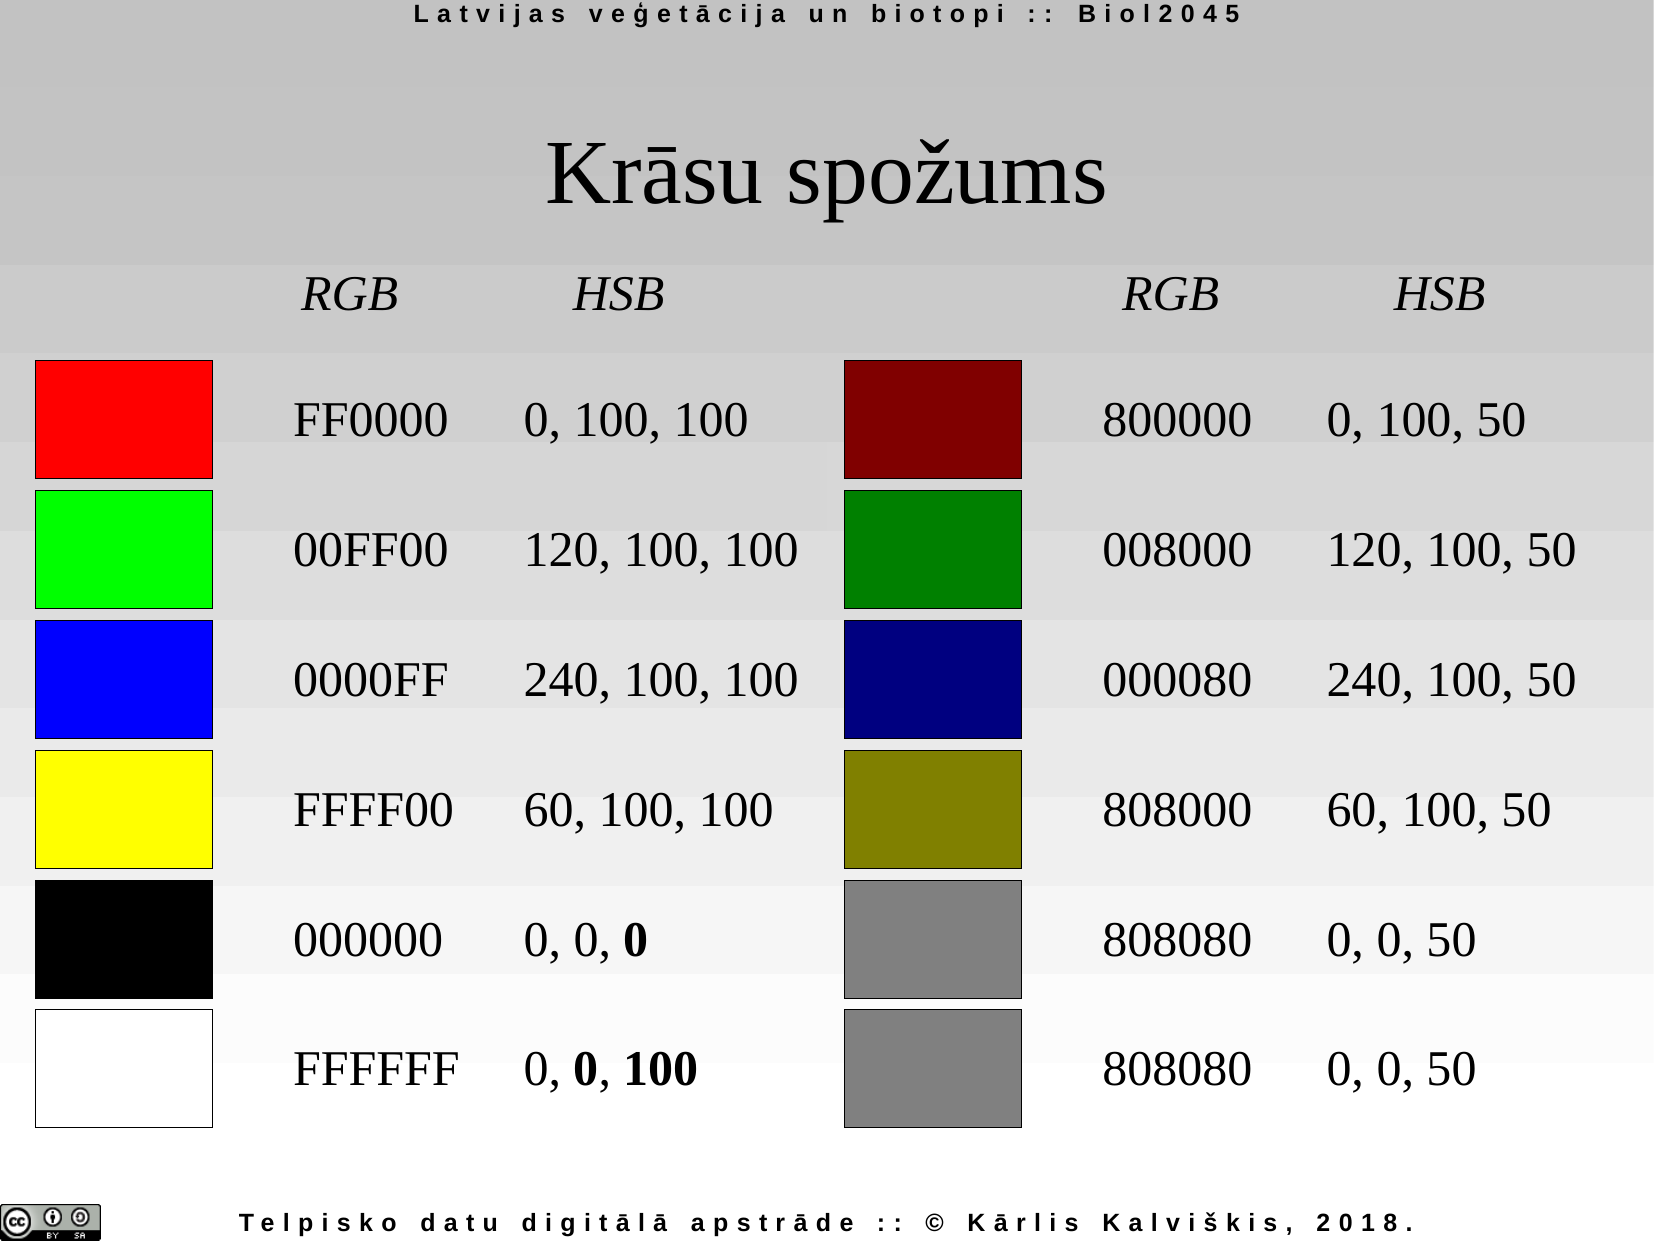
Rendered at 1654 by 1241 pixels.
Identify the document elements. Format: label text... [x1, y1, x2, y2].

text_box FFFF00 [293, 781, 455, 837]
text_box HSB [1393, 265, 1486, 322]
text_box HSB [572, 265, 665, 322]
text_box [844, 1009, 1022, 1128]
text_box 240, 100, 100 [523, 650, 799, 708]
text_box 00FF00 [293, 521, 449, 577]
text_box [35, 360, 213, 479]
text_box [844, 750, 1022, 869]
text_box 000080 [1102, 651, 1253, 707]
text_box FF0000 [293, 391, 449, 447]
text_box 0, 100, 100 [523, 390, 749, 448]
text_box 0, 0, 50 [1326, 1041, 1477, 1097]
text_box [844, 490, 1022, 609]
picture [0, 0, 1654, 1241]
text_box RGB [1122, 265, 1220, 322]
text_box 000000 [293, 911, 444, 967]
text_box 240, 100, 50 [1326, 651, 1577, 707]
text_box 0, 100, 50 [1326, 391, 1527, 447]
text_box 120, 100, 50 [1326, 521, 1577, 577]
text_box FFFFFF [293, 1041, 460, 1097]
text_box 120, 100, 100 [523, 520, 799, 578]
text_box [35, 750, 213, 869]
text_box [844, 880, 1022, 999]
title Krāsu spožums [29, 49, 1625, 296]
text_box 800000 [1102, 391, 1253, 447]
text_box [35, 620, 213, 739]
text_box 808000 [1102, 781, 1253, 837]
text_box [35, 490, 213, 609]
text_box 0, 0, 100 [523, 1040, 704, 1098]
text_box 808080 [1102, 1041, 1253, 1097]
text_box 60, 100, 100 [523, 780, 774, 838]
text_box 0000FF [293, 651, 449, 707]
text_box 008000 [1102, 521, 1253, 577]
text_box [844, 620, 1022, 739]
text_box 0, 0, 0 [523, 910, 762, 968]
text_box [35, 880, 213, 999]
text_box [844, 360, 1022, 479]
text_box [35, 1009, 213, 1128]
text_box 0, 0, 50 [1326, 911, 1477, 967]
text_box 60, 100, 50 [1326, 781, 1552, 837]
text_box RGB [301, 265, 399, 322]
text_box 808080 [1102, 911, 1253, 967]
